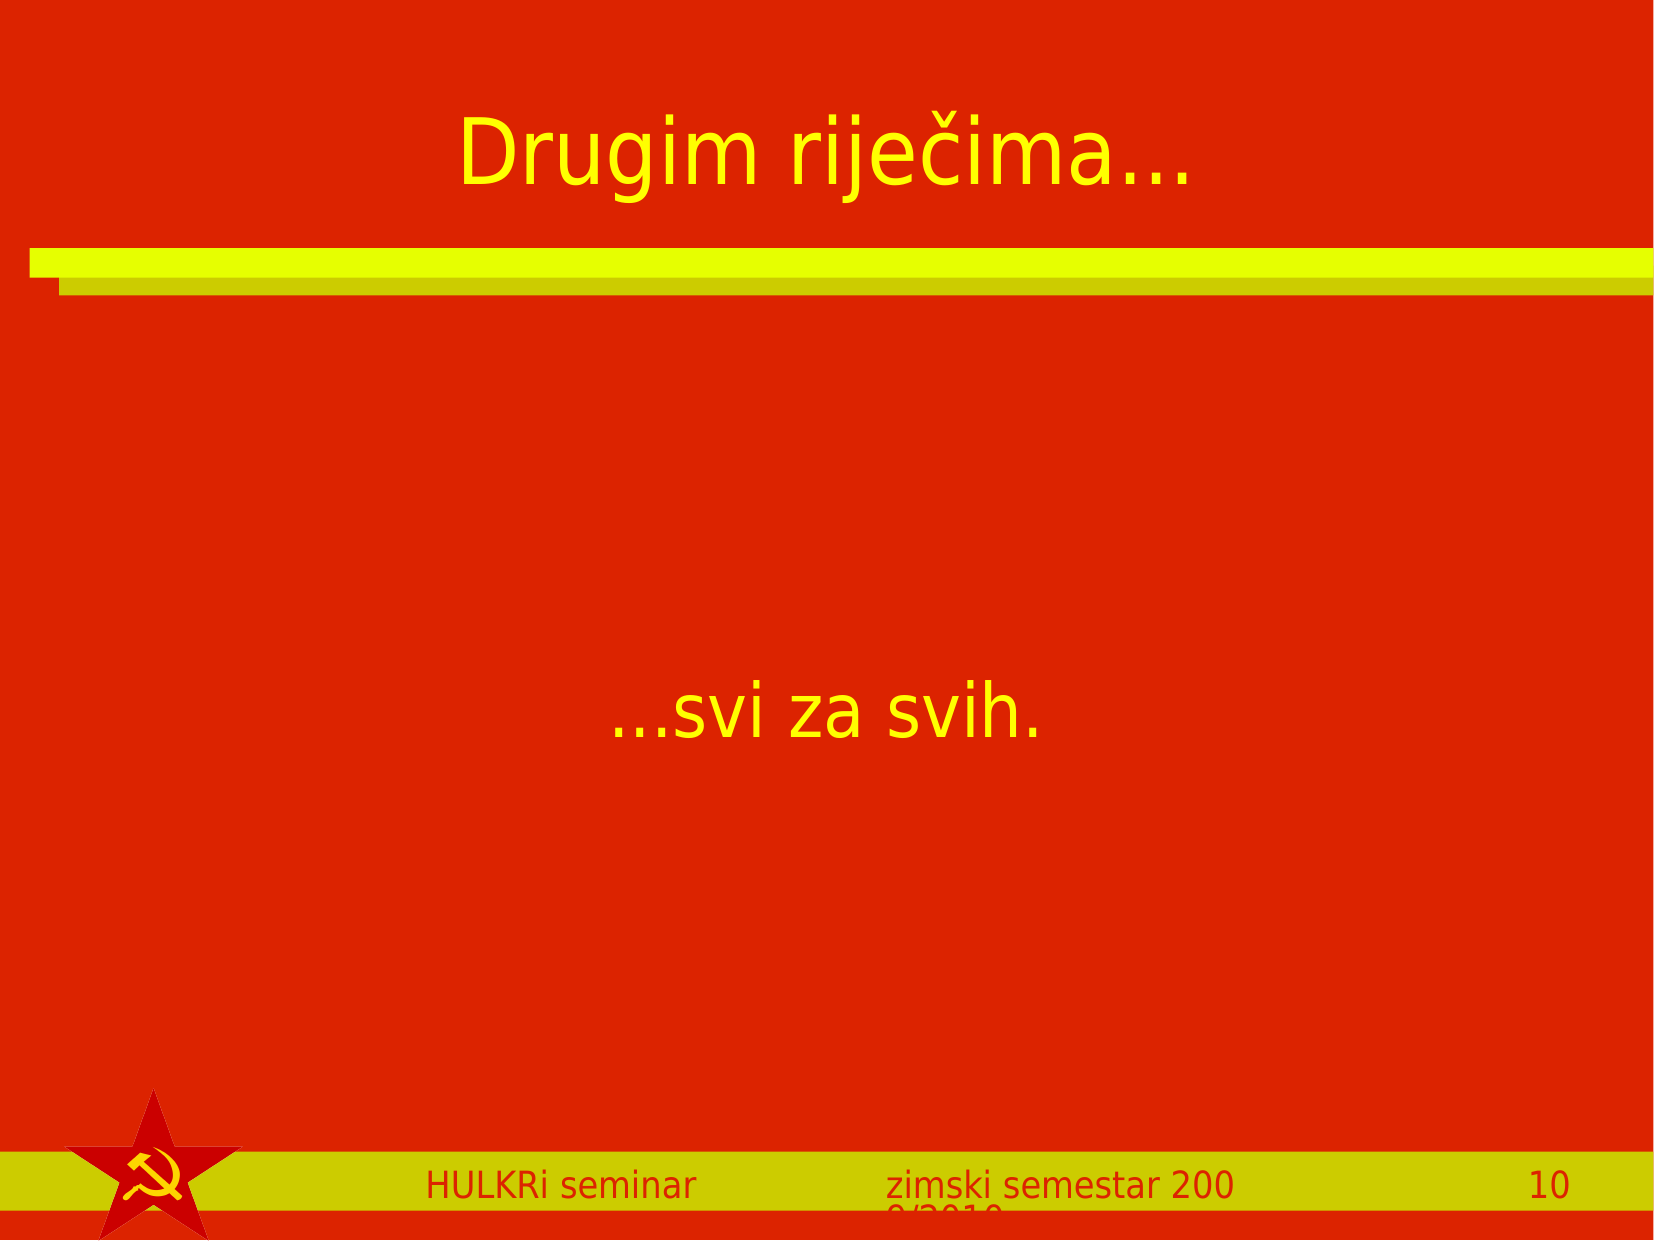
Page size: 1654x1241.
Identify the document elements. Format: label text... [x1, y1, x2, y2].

subtitle ...svi za svih. [82, 309, 1571, 1114]
picture [64, 1088, 243, 1241]
title Drugim riječima... [82, 56, 1571, 250]
